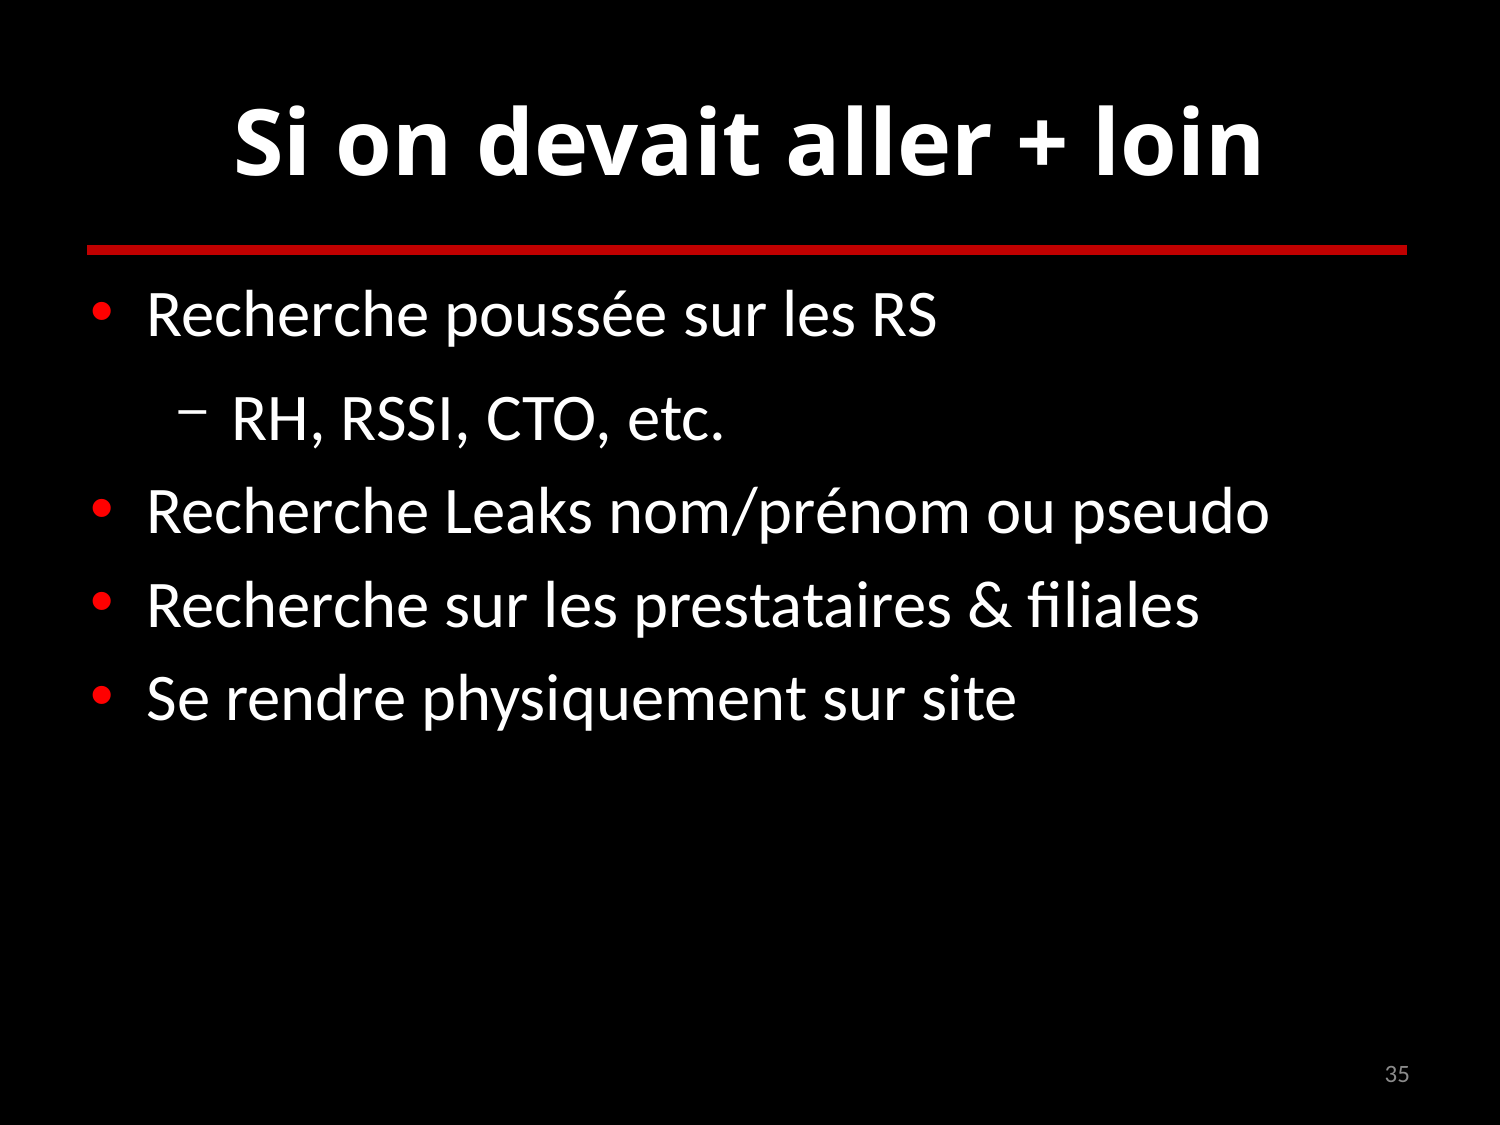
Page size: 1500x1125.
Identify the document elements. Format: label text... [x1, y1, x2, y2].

title Si on devait aller + loin [75, 45, 1425, 233]
list Recherche poussée sur les RS RH, RSSI, CTO, etc. Recherche Leaks nom/prénom ou pseudo Recherche sur les prestataires & filiales Se rendre physiquement sur site [75, 262, 1425, 1005]
slide_number <numéro> [1074, 1042, 1425, 1103]
